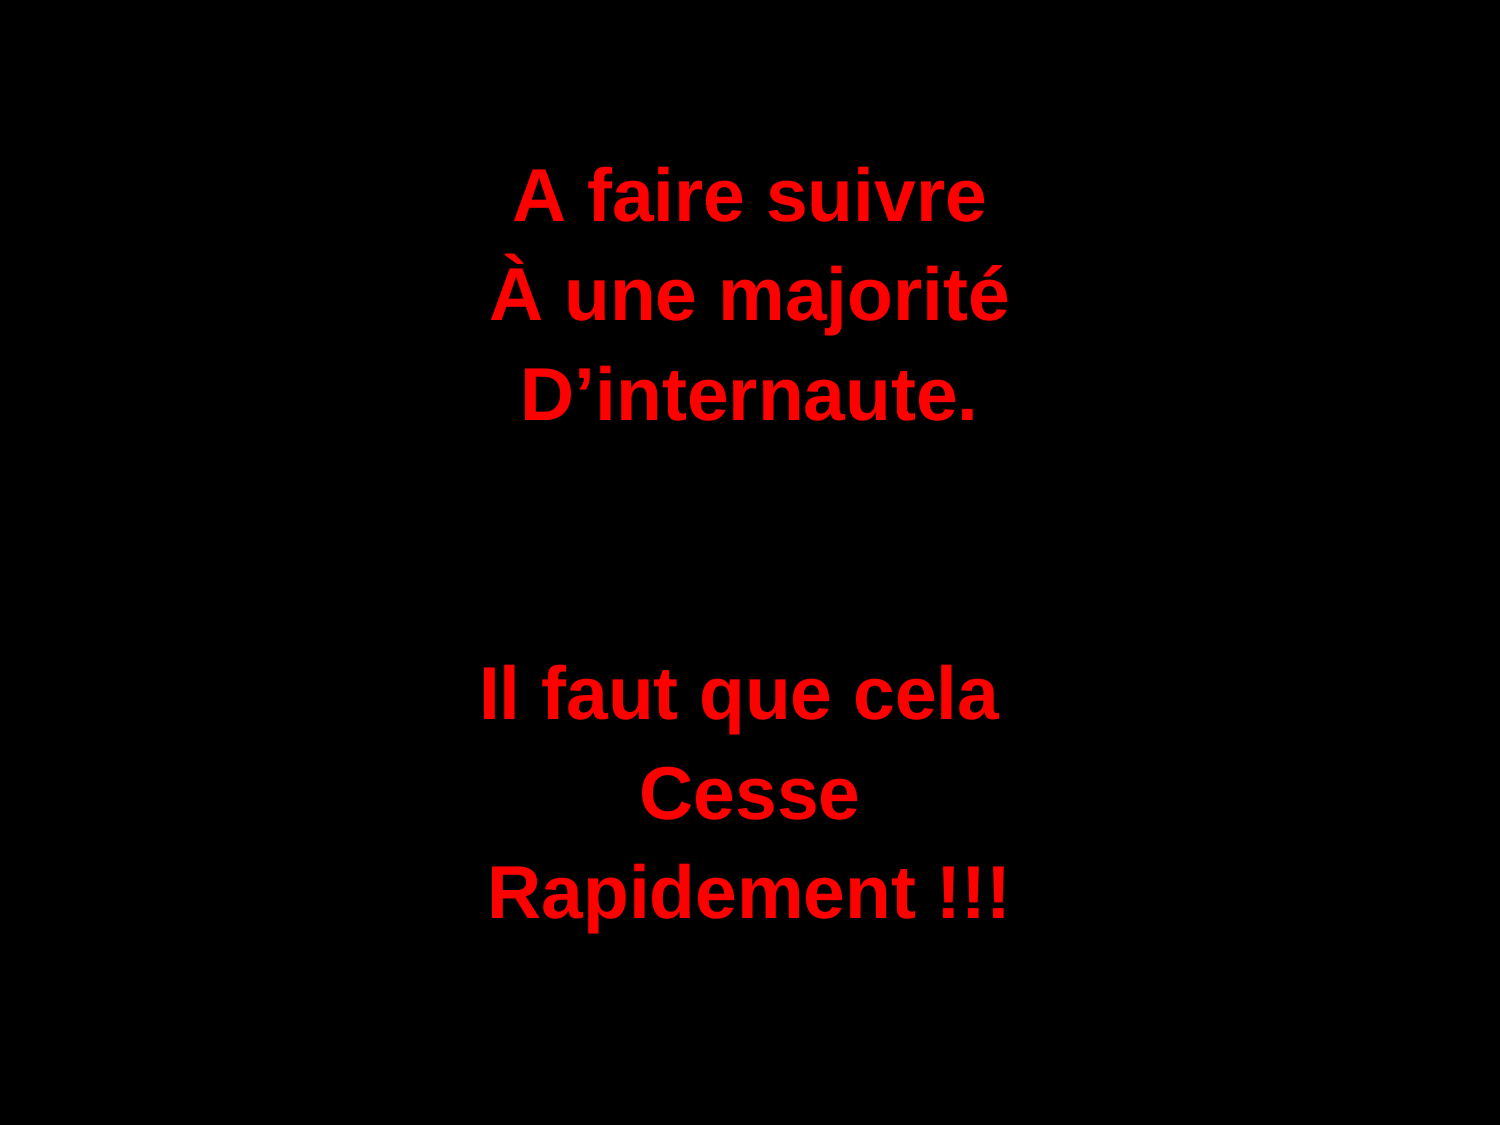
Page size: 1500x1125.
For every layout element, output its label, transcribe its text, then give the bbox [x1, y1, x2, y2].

list A faire suivre À une majorité D’internaute. Il faut que cela Cesse Rapidement !!! [0, 148, 1500, 988]
